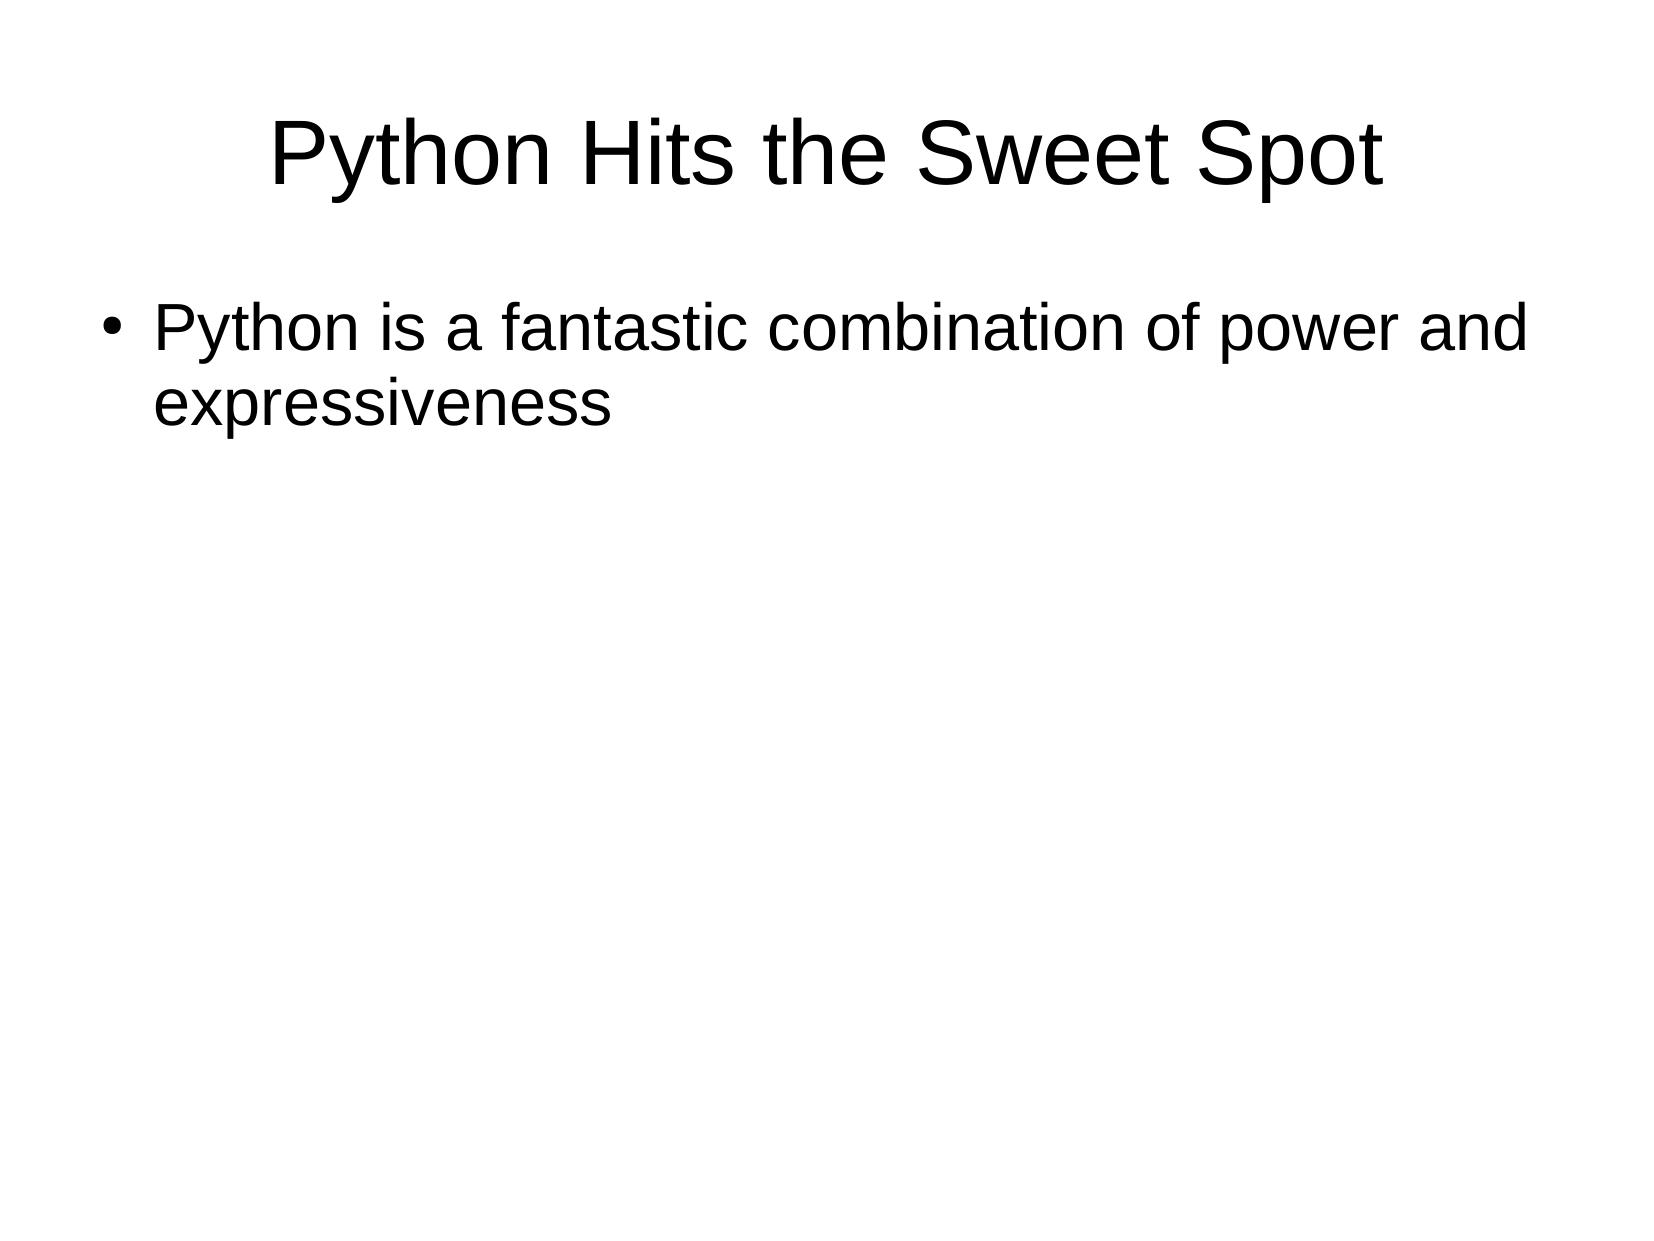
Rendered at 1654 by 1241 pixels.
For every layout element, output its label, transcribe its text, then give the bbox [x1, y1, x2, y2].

title Python Hits the Sweet Spot [82, 49, 1571, 257]
list Python is a fantastic combination of power and expressiveness [82, 290, 1571, 1010]
